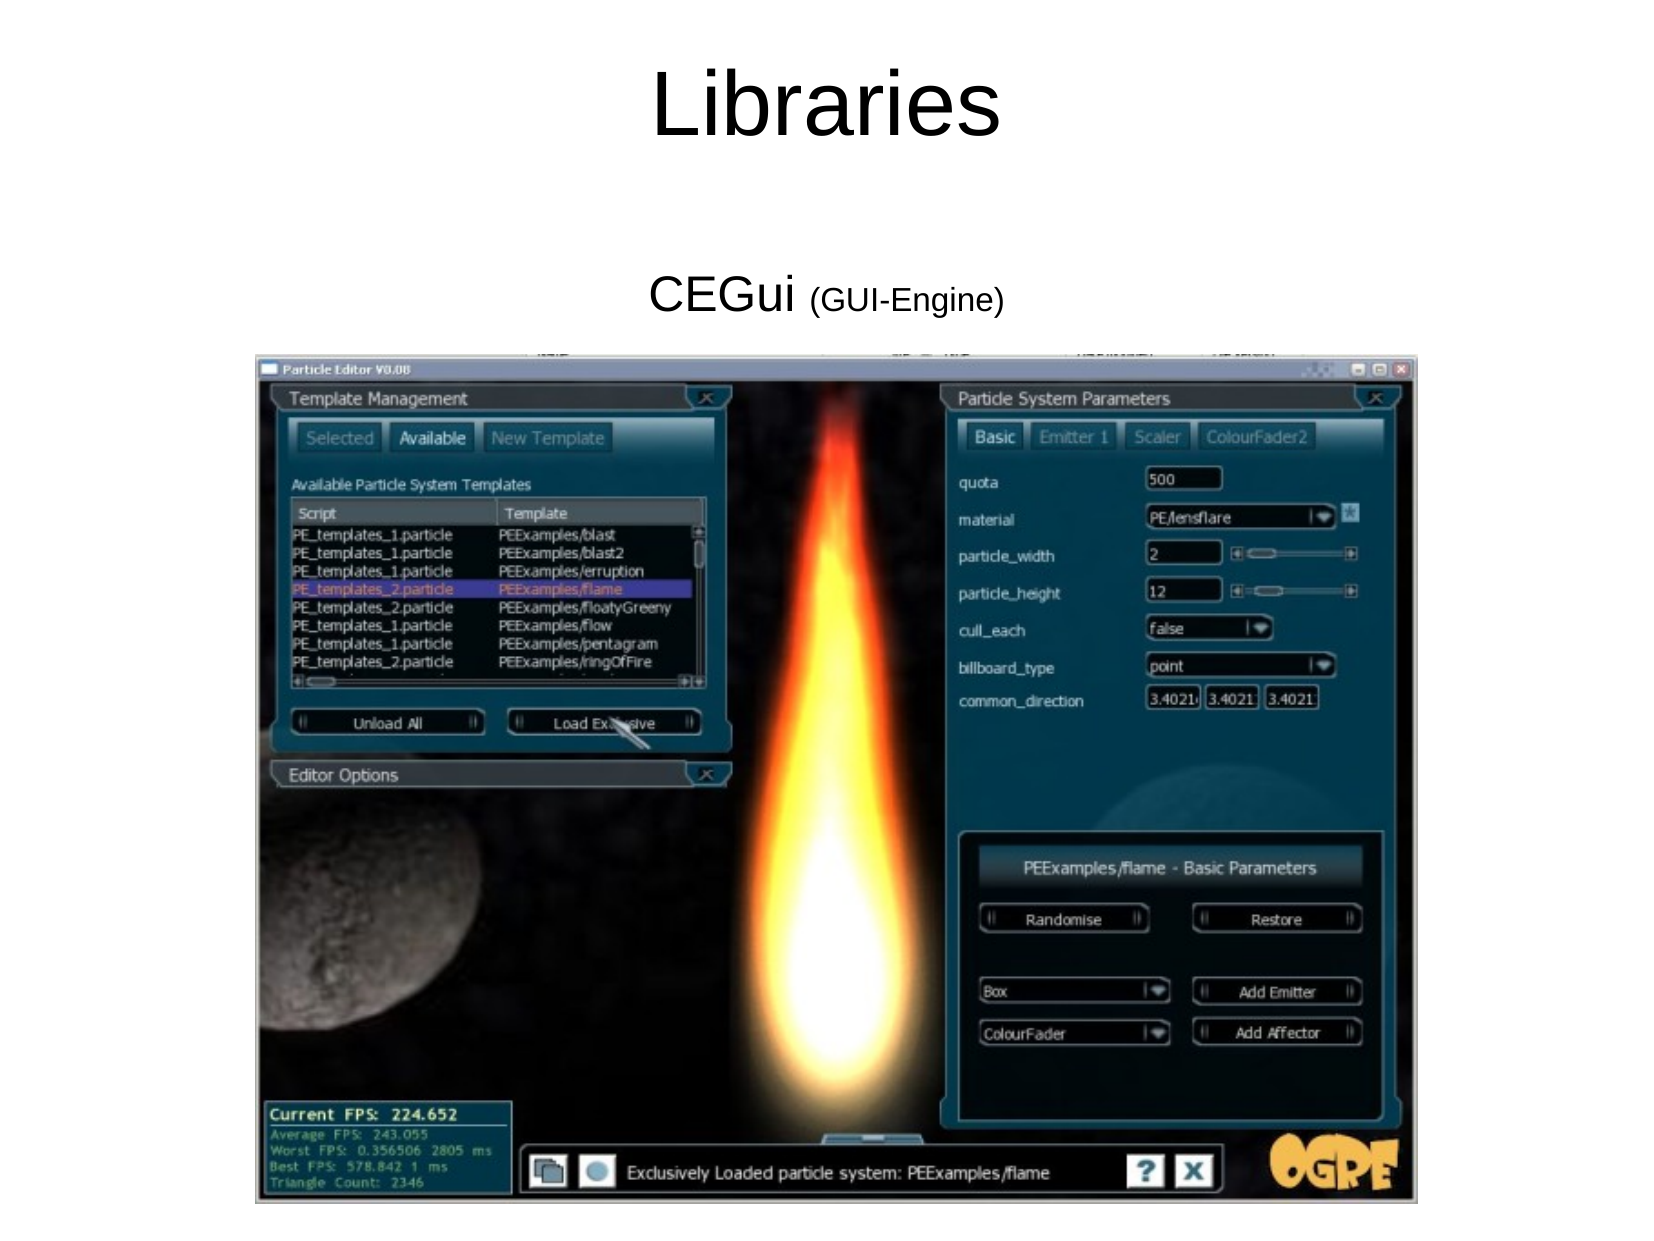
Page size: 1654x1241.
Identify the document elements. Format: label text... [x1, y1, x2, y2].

text_box CEGui (GUI-Engine) [82, 265, 1571, 325]
title Libraries [82, 0, 1571, 208]
picture [255, 354, 1418, 1204]
